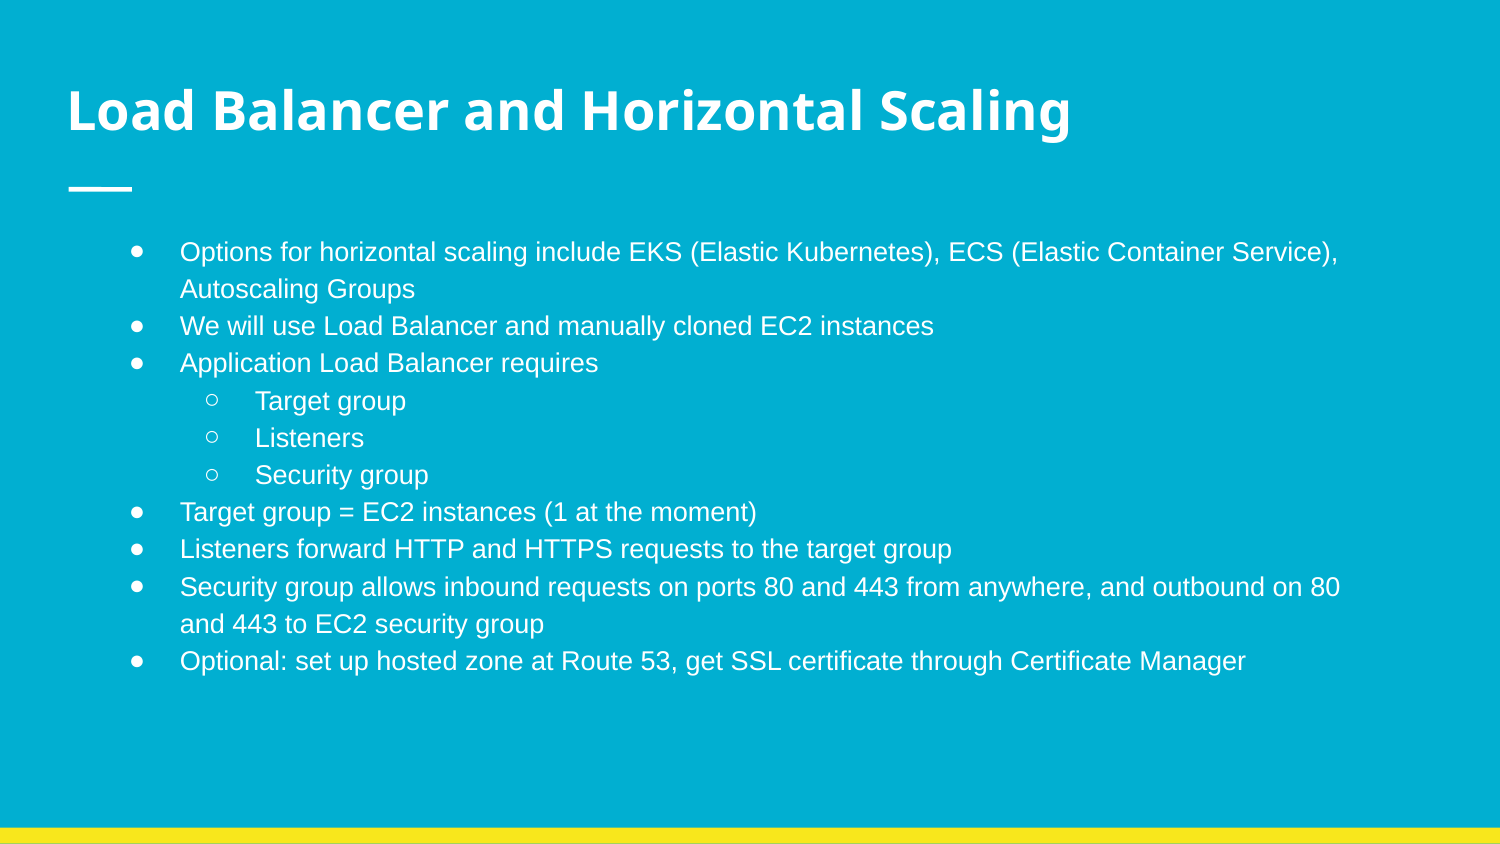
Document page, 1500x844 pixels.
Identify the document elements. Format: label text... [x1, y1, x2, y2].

title Load Balancer and Horizontal Scaling [51, 61, 1449, 167]
list Options for horizontal scaling include EKS (Elastic Kubernetes), ECS (Elastic Container Service), Autoscaling Groups We will use Load Balancer and manually cloned EC2 instances Application Load Balancer requires Target group Listeners Security group Target group = EC2 instances (1 at the moment) Listeners forward HTTP and HTTPS requests to the target group Security group allows inbound requests on ports 80 and 443 from anywhere, and outbound on 80 and 443 to EC2 security group Optional: set up hosted zone at Route 53, get SSL certificate through Certificate Manager [89, 214, 1395, 750]
